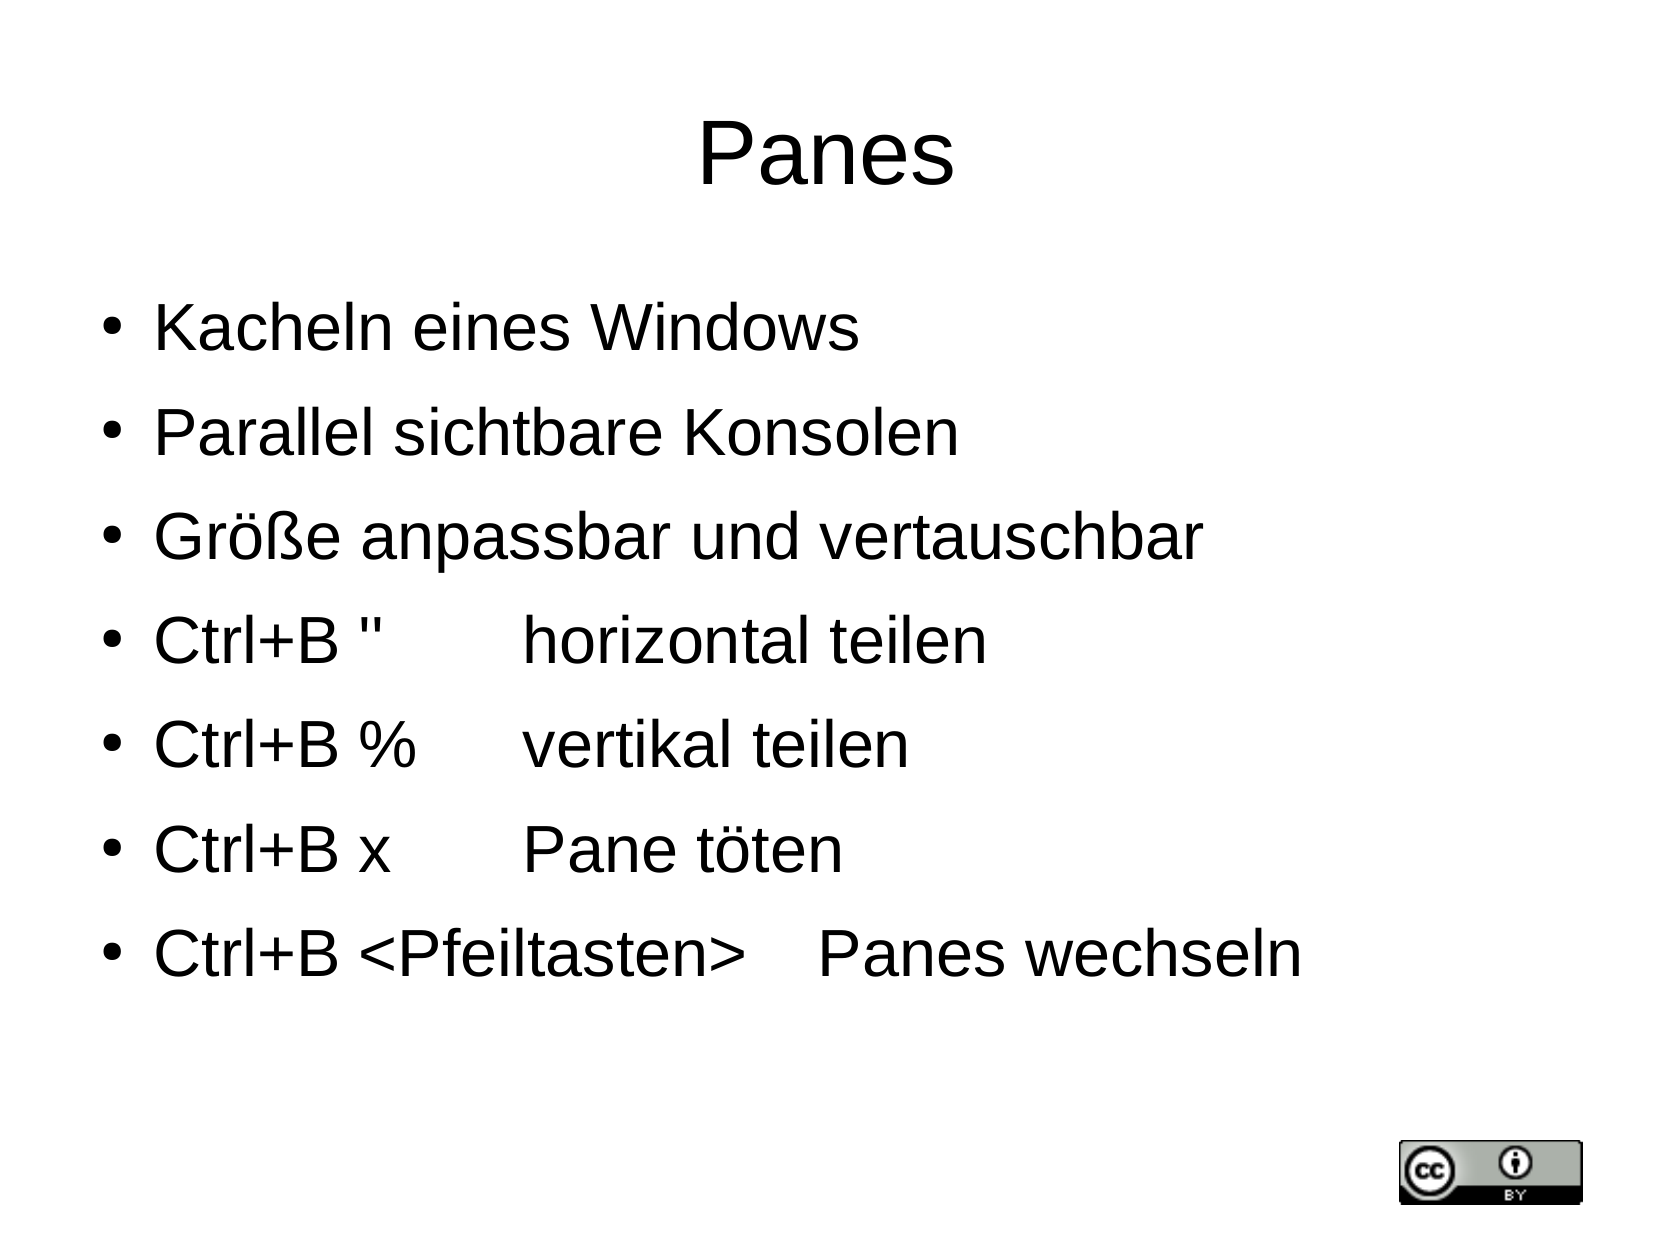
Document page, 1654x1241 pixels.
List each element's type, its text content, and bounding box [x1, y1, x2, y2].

picture [1399, 1140, 1583, 1205]
title Panes [82, 49, 1571, 257]
list Kacheln eines Windows Parallel sichtbare Konsolen Größe anpassbar und vertauschbar Ctrl+B '' horizontal teilen Ctrl+B % vertikal teilen Ctrl+B x Pane töten Ctrl+B <Pfeiltasten> Panes wechseln [82, 290, 1571, 1010]
